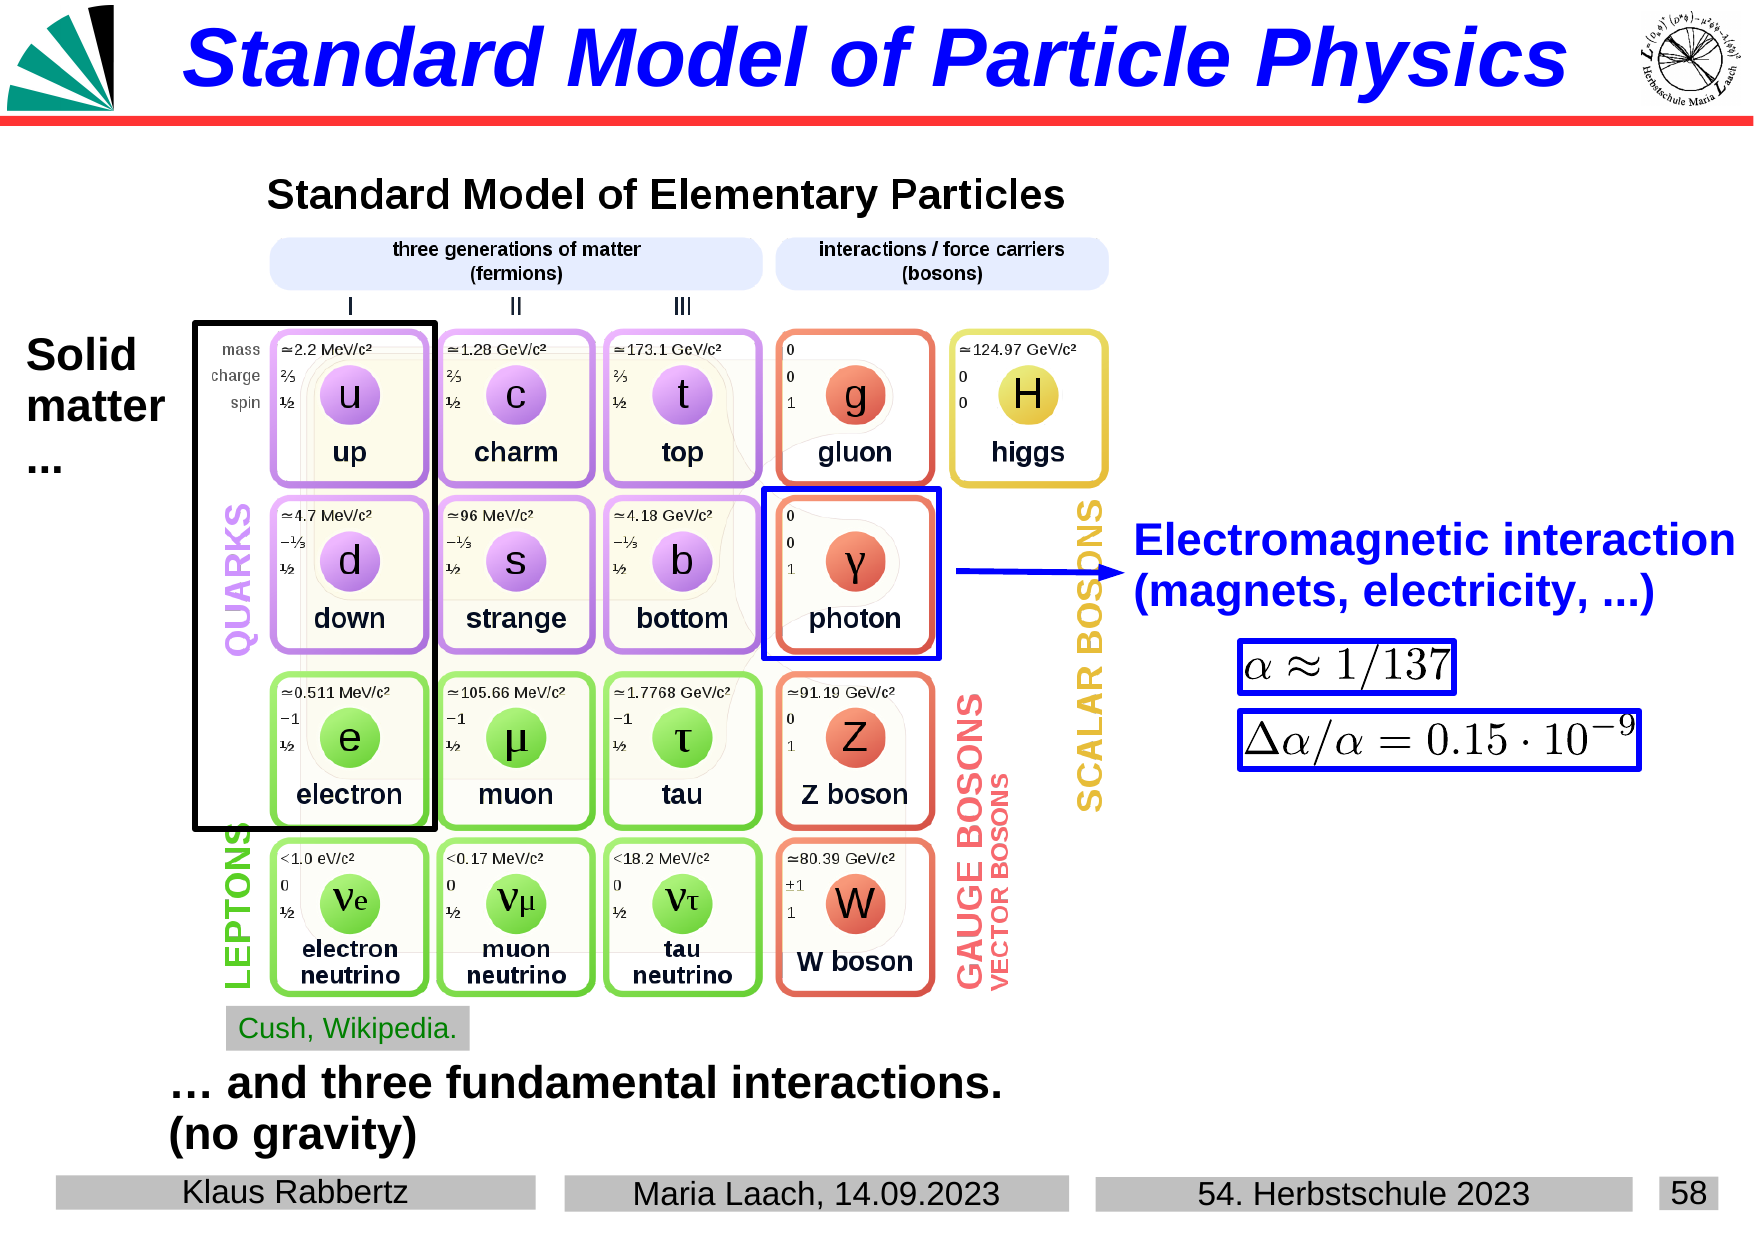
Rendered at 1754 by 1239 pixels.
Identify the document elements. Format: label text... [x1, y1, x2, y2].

picture [203, 145, 1128, 1030]
text_box … and three fundamental interactions. (no gravity) [156, 1050, 1016, 1166]
picture [1243, 644, 1452, 691]
picture [1242, 713, 1637, 766]
text_box Cush, Wikipedia. [226, 1005, 470, 1051]
text_box Electromagnetic interaction (magnets, electricity, ...) [1121, 507, 1754, 623]
picture [1641, 11, 1741, 106]
picture [7, 5, 114, 112]
title Standard Model of Particle Physics [124, 0, 1630, 116]
text_box Solid matter ... [13, 323, 178, 489]
picture [203, 326, 432, 826]
